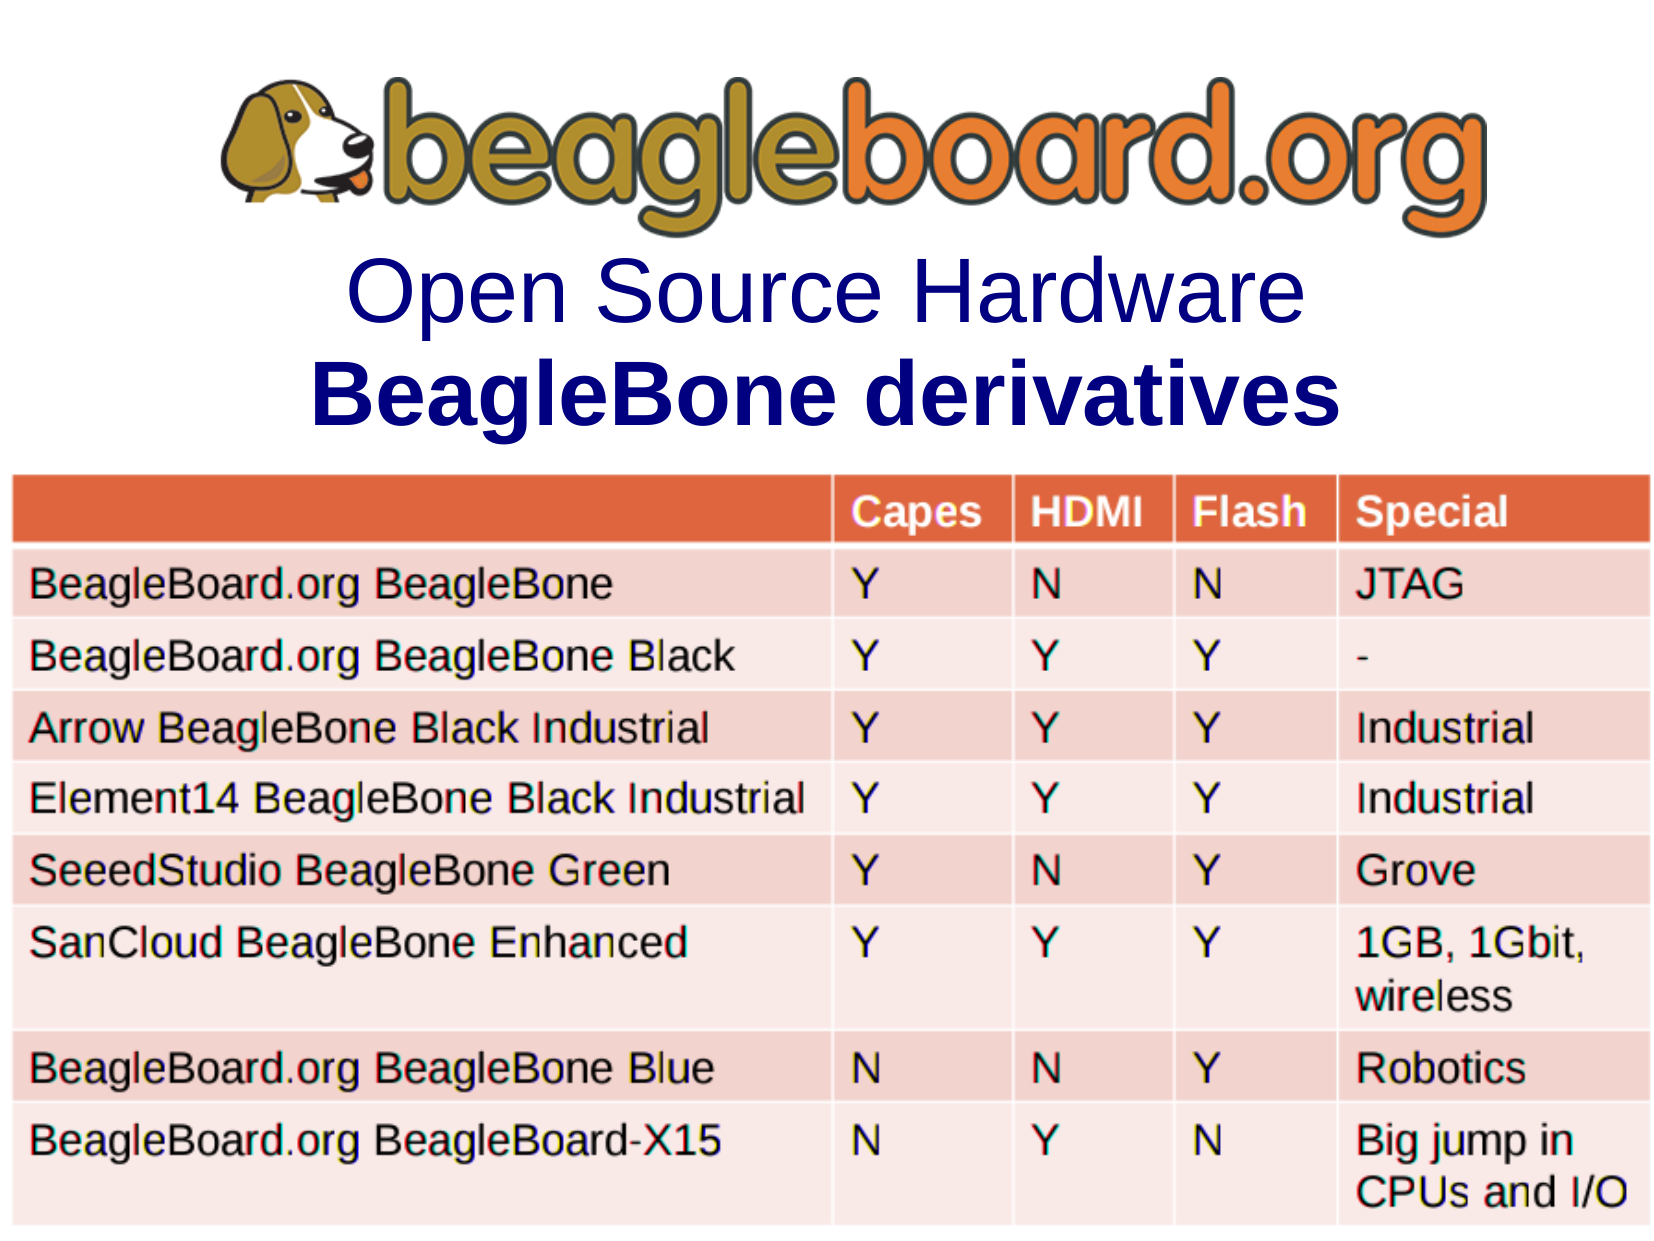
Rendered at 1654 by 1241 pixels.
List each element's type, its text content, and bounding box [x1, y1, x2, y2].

picture [216, 77, 1487, 242]
picture [0, 451, 1654, 1241]
title Open Source HardwareBeagleBone derivatives [82, 238, 1571, 446]
